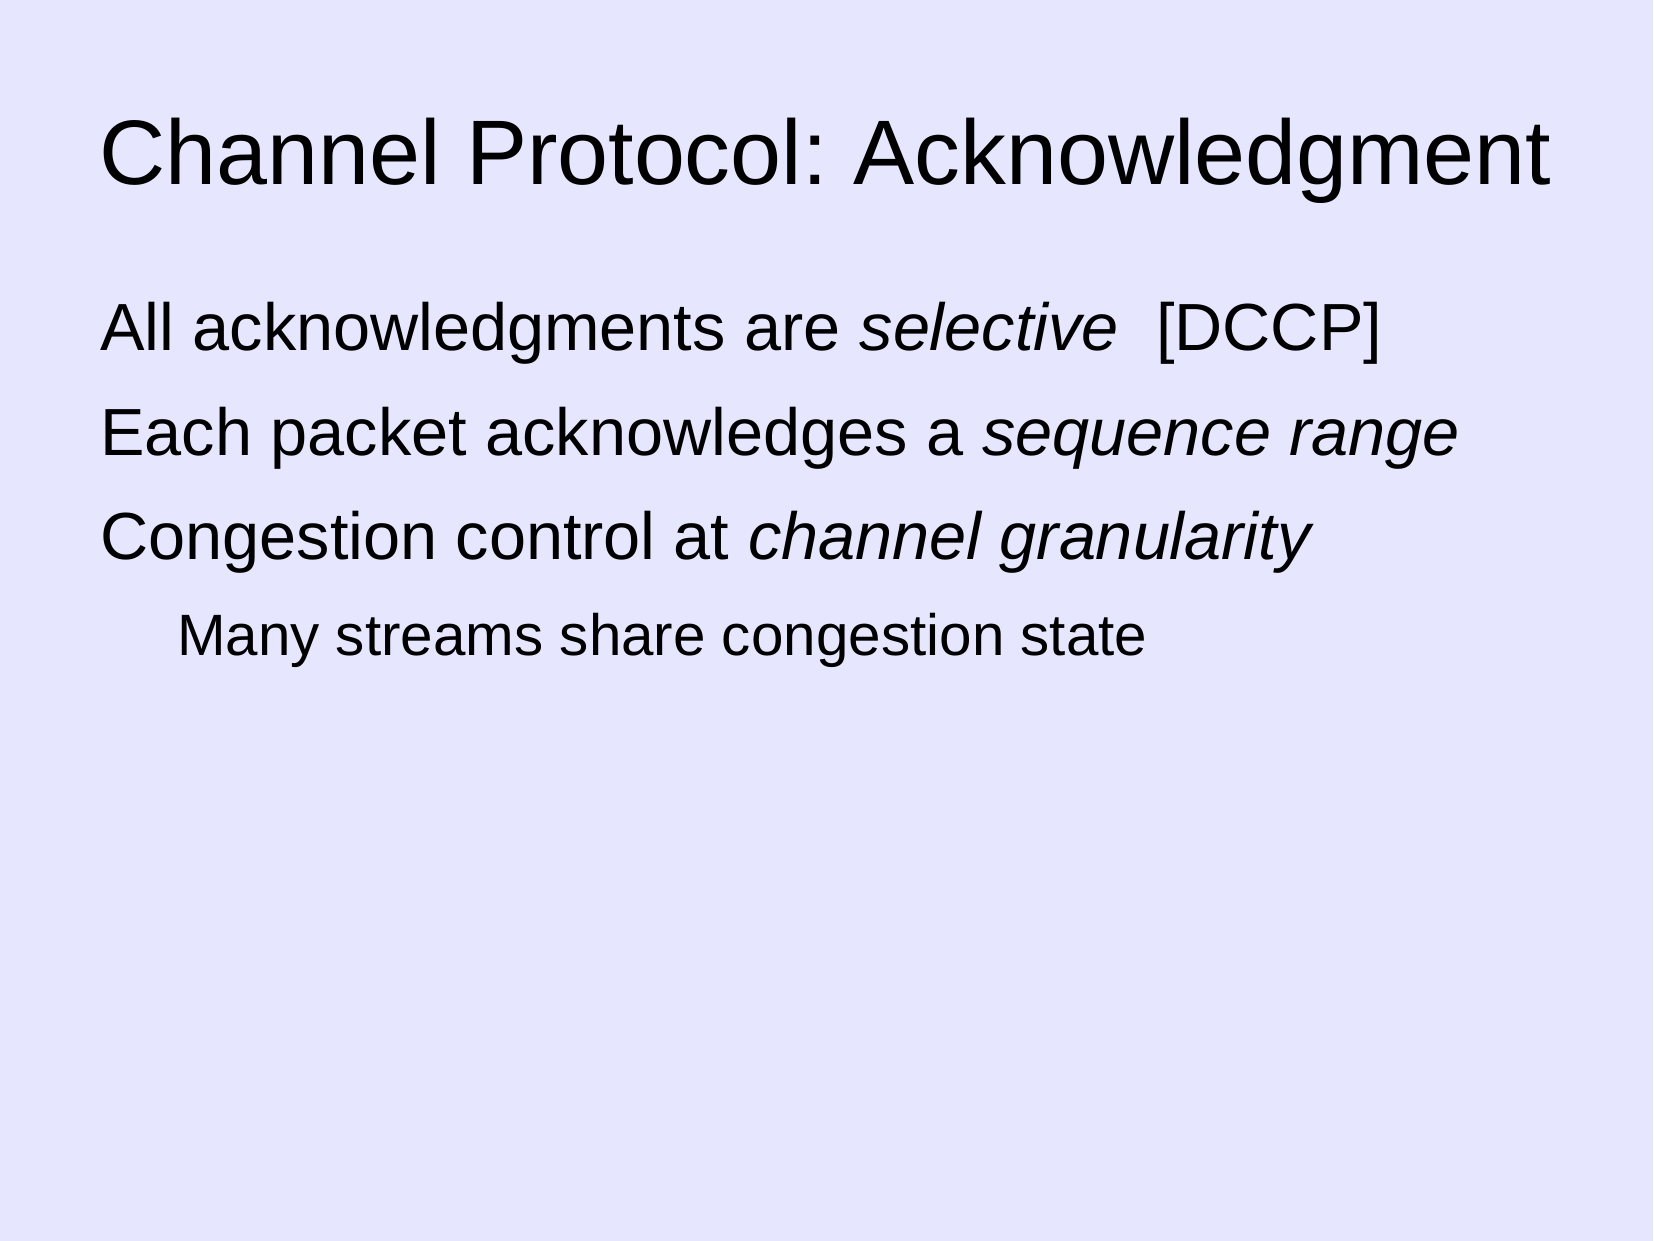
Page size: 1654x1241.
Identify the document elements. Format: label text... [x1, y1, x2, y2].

title Channel Protocol: Acknowledgment [82, 49, 1571, 257]
list All acknowledgments are selective [DCCP] Each packet acknowledges a sequence range Congestion control at channel granularity Many streams share congestion state [82, 290, 1571, 1095]
